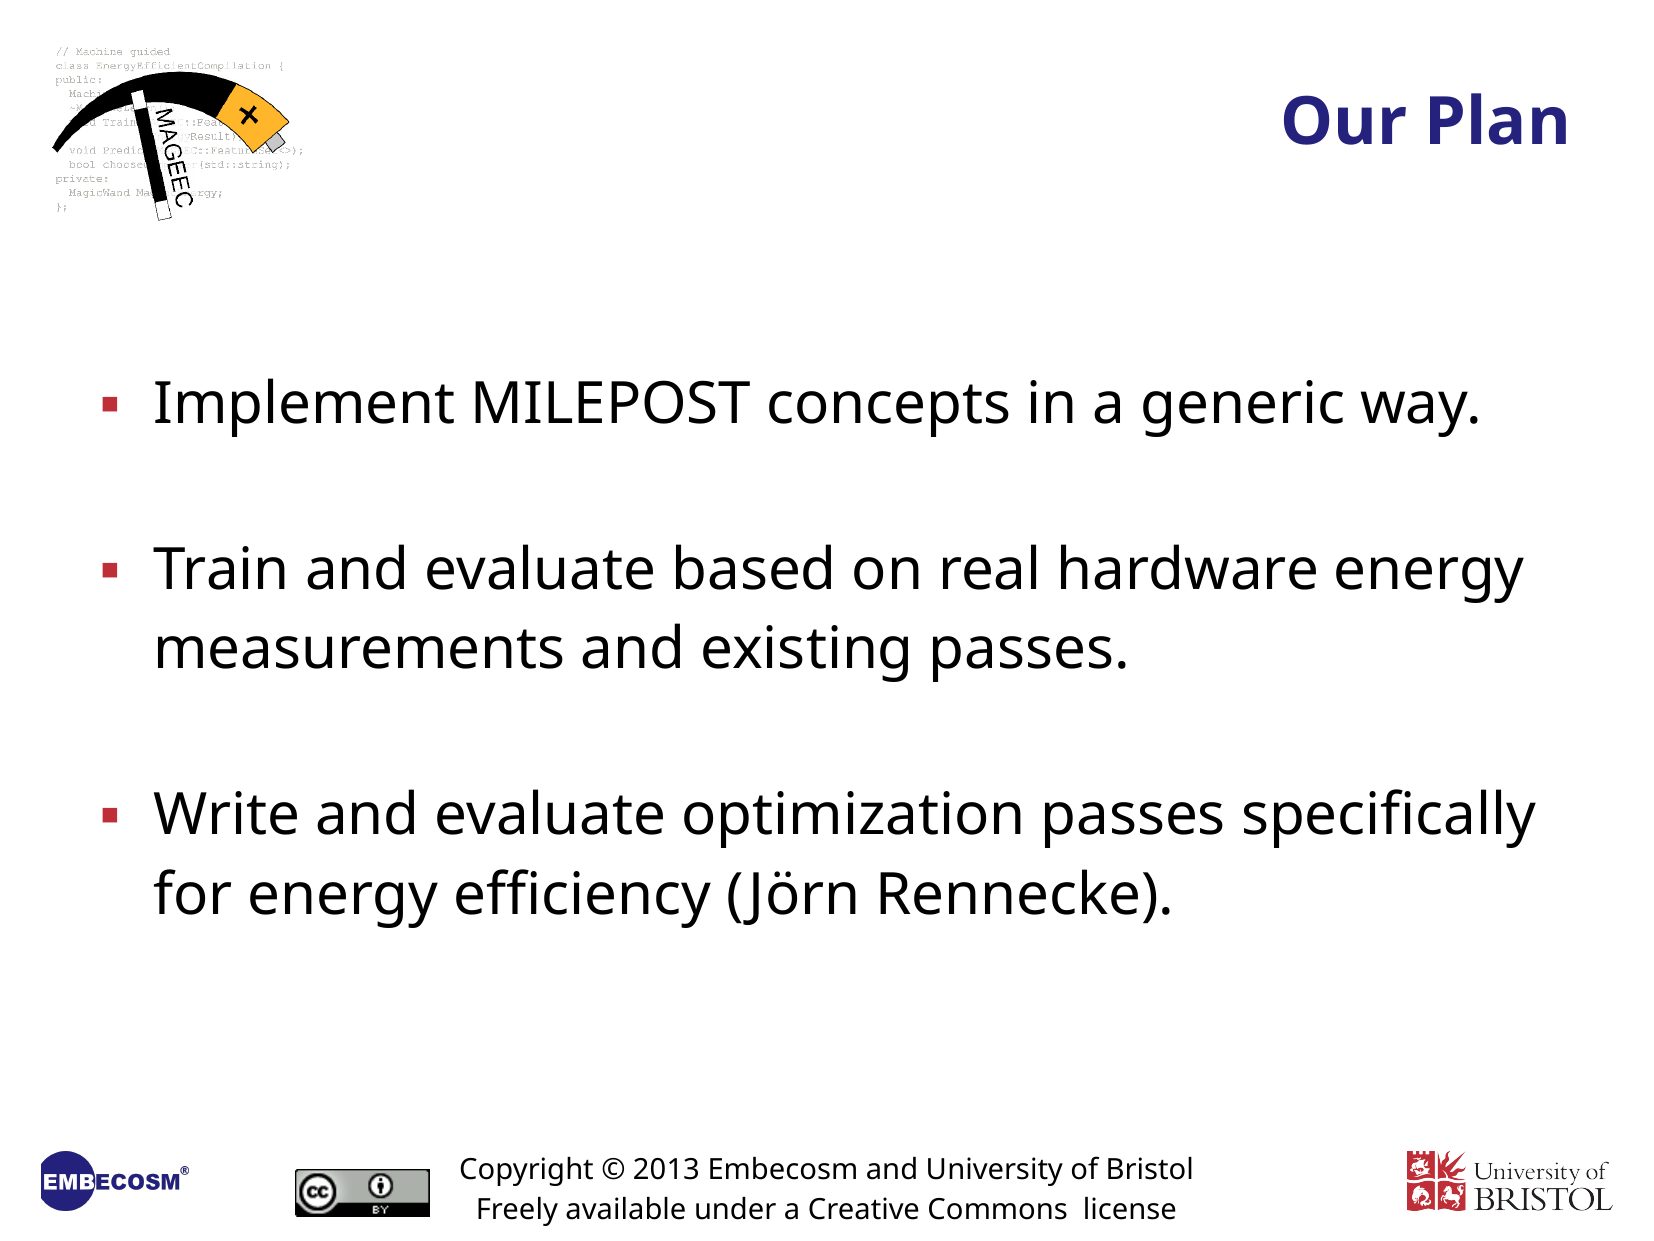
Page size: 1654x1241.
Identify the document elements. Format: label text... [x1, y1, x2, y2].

list Implement MILEPOST concepts in a generic way. Train and evaluate based on real hardware energy measurements and existing passes. Write and evaluate optimization passes specifically for energy efficiency (Jörn Rennecke). [82, 261, 1571, 1089]
picture [295, 1169, 430, 1217]
title Our Plan [326, 32, 1571, 205]
picture [52, 47, 302, 225]
picture [1407, 1151, 1613, 1211]
picture [41, 1151, 189, 1211]
